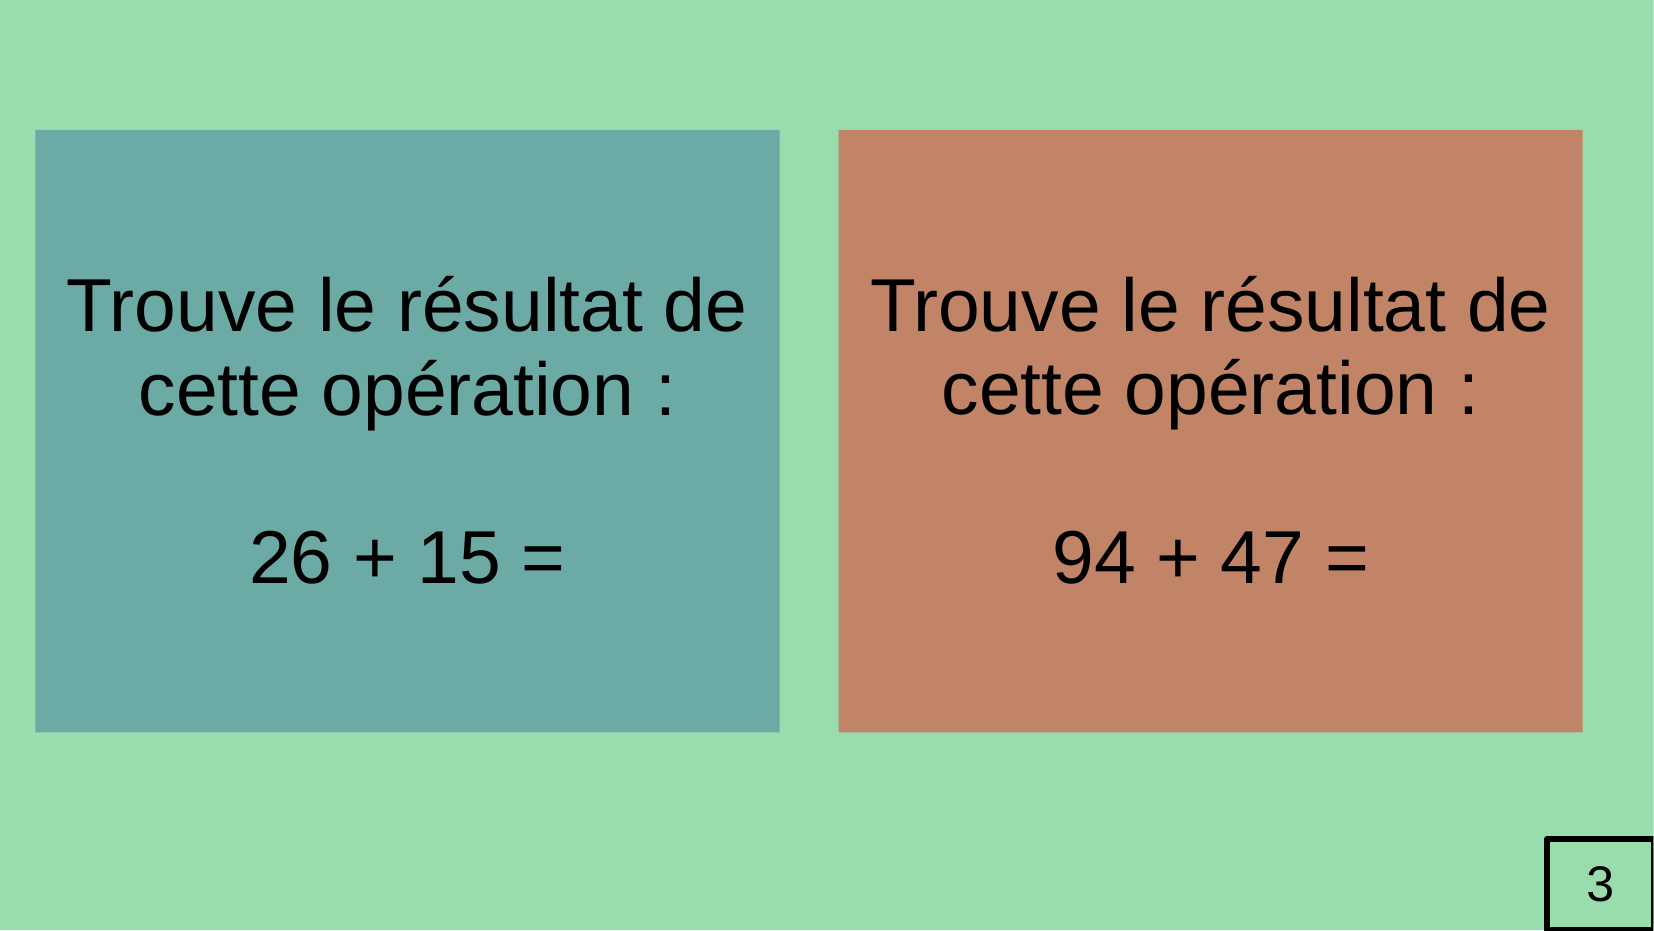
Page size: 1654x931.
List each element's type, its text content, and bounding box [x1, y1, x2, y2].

text_box 3 [1547, 838, 1654, 931]
text_box Trouve le résultat de cette opération : 26 + 15 = [35, 129, 780, 733]
text_box Trouve le résultat de cette opération : 94 + 47 = [838, 129, 1583, 733]
